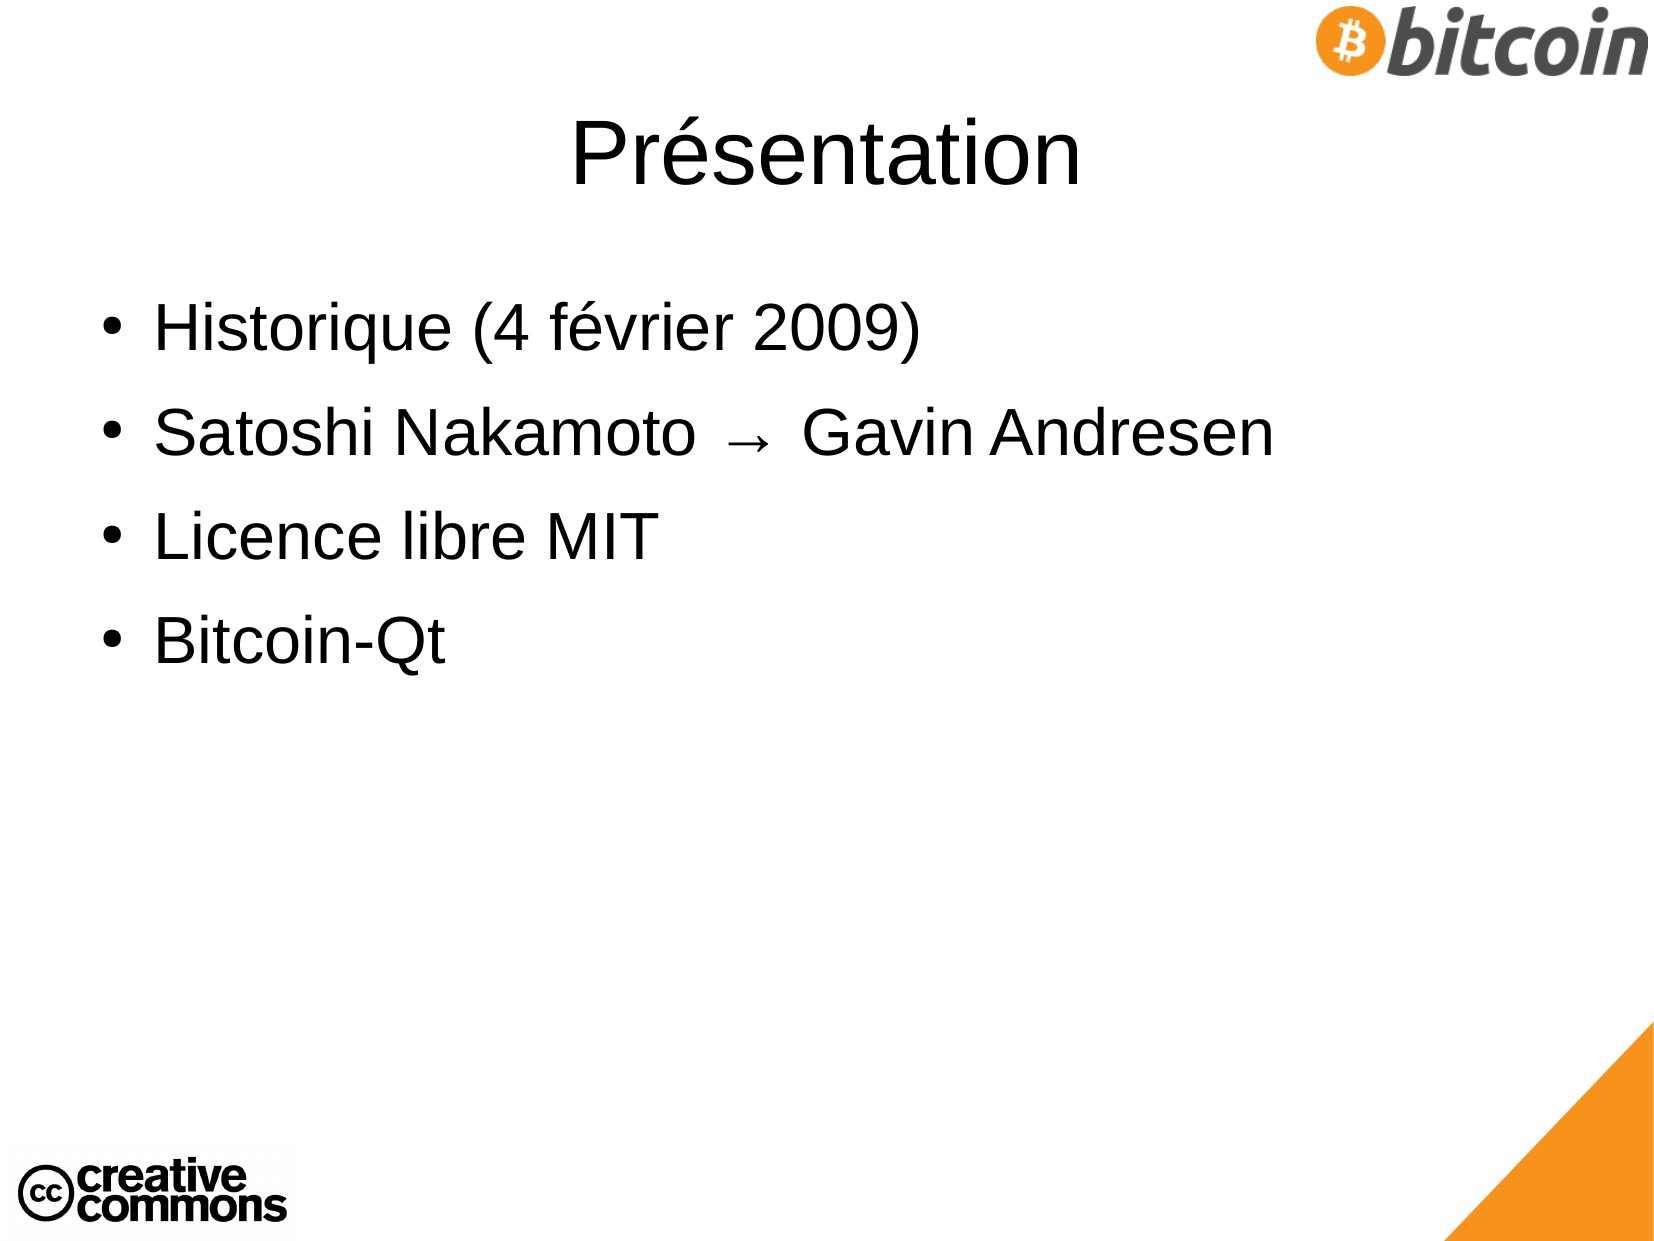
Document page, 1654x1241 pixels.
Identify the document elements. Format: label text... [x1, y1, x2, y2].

list Historique (4 février 2009) Satoshi Nakamoto → Gavin Andresen Licence libre MIT Bitcoin-Qt [82, 290, 1538, 1010]
title Présentation [82, 49, 1571, 257]
picture [1316, 6, 1648, 76]
picture [3, 1139, 296, 1241]
